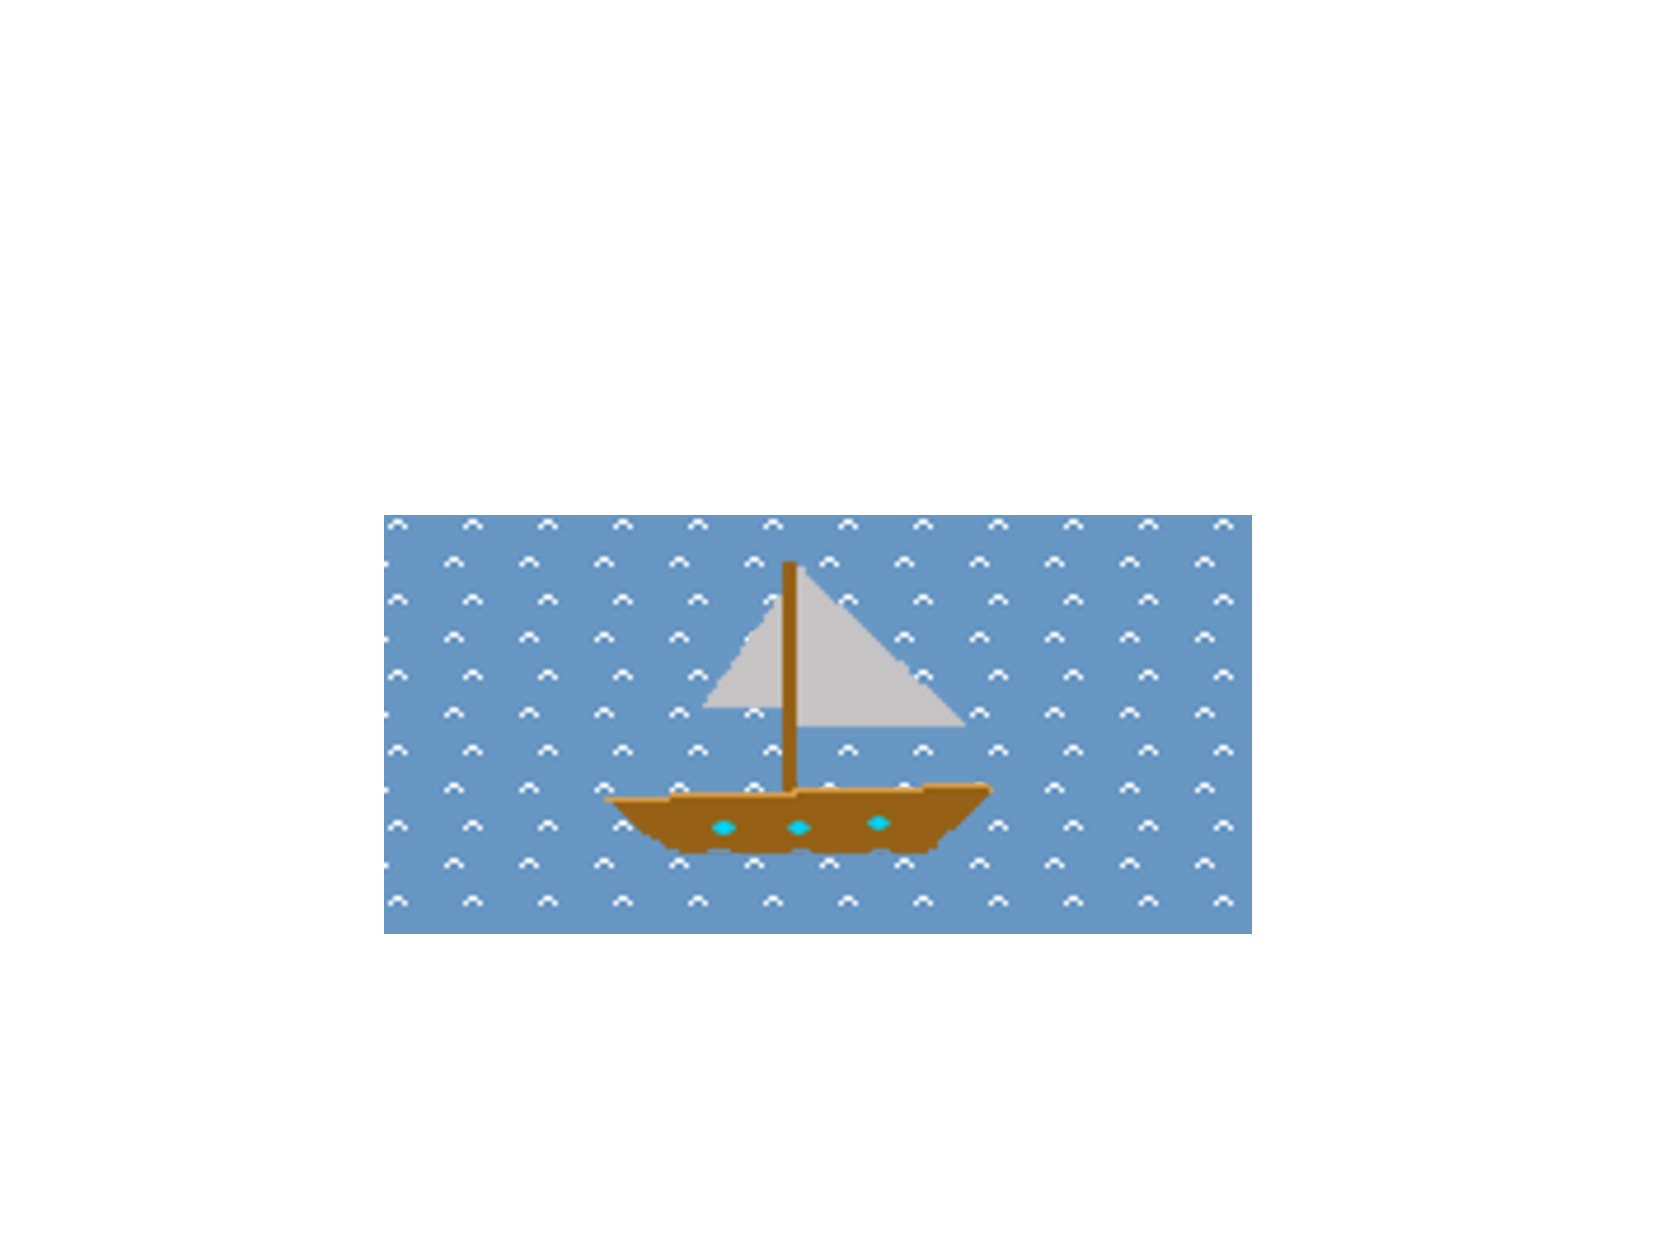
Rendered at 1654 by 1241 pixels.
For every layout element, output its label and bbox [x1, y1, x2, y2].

picture [384, 515, 1252, 934]
